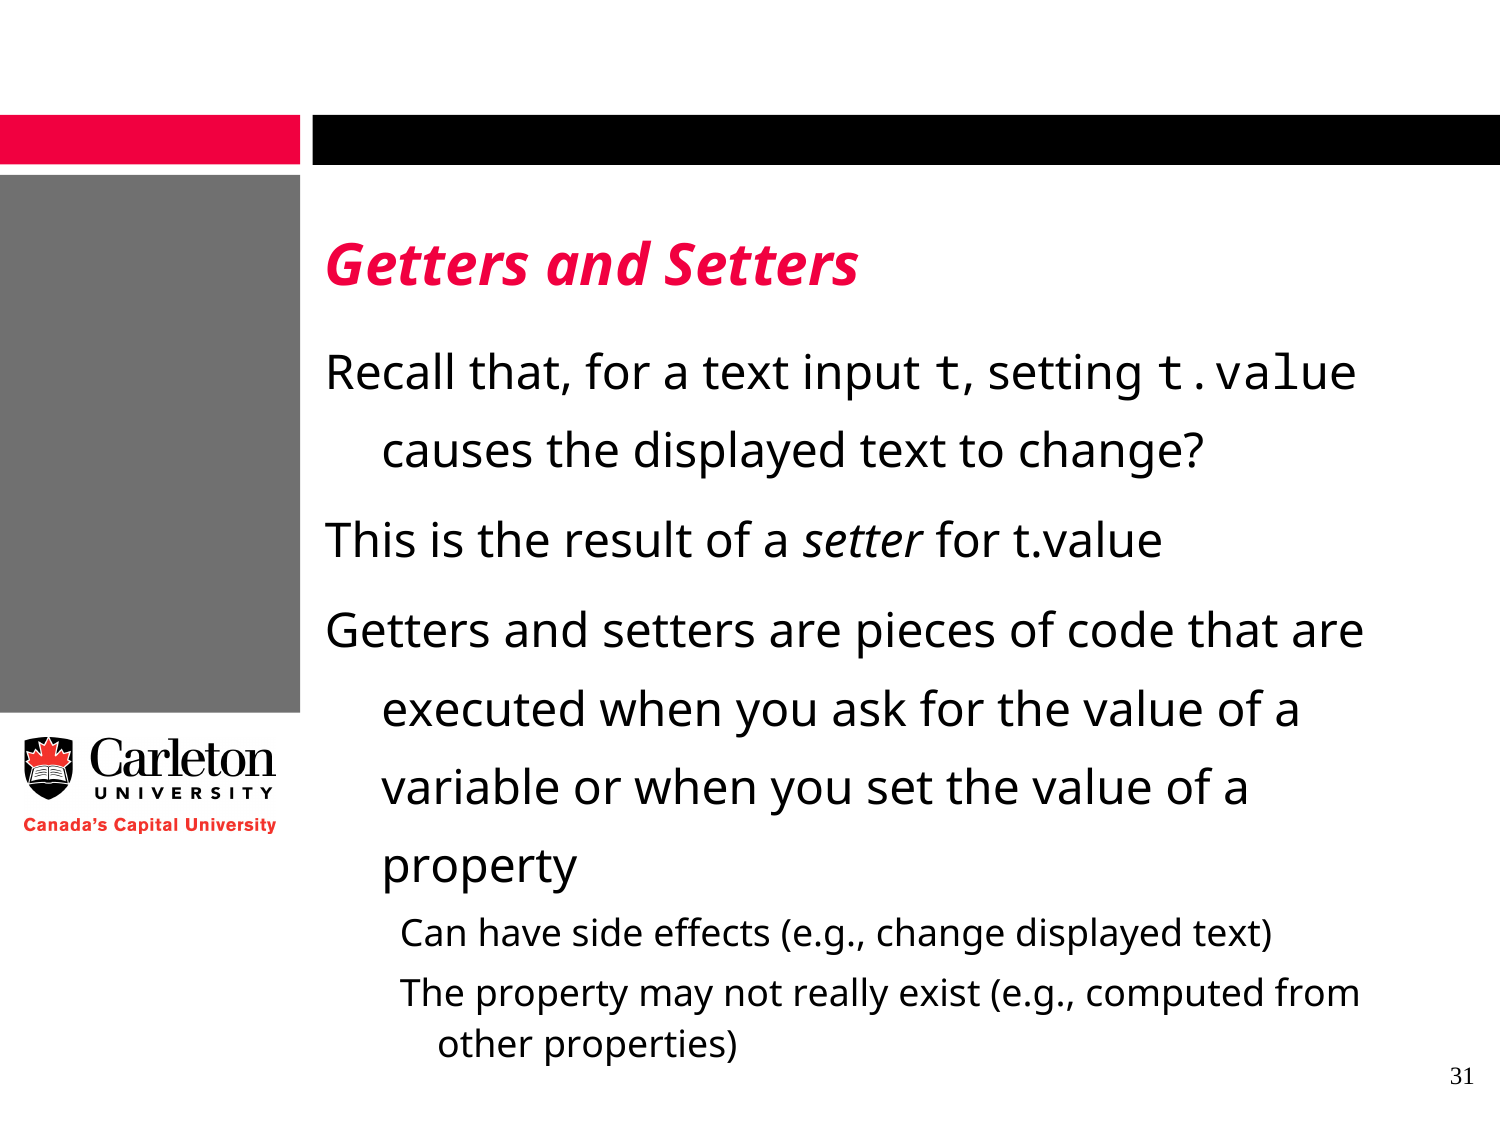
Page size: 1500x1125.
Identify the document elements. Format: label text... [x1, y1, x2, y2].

title Getters and Setters [324, 194, 1450, 324]
list Recall that, for a text input t, setting t.value causes the displayed text to change? This is the result of a setter for t.value Getters and setters are pieces of code that are executed when you ask for the value of a variable or when you set the value of a property Can have side effects (e.g., change displayed text) The property may not really exist (e.g., computed from other properties) [324, 324, 1450, 1036]
picture [24, 737, 276, 834]
